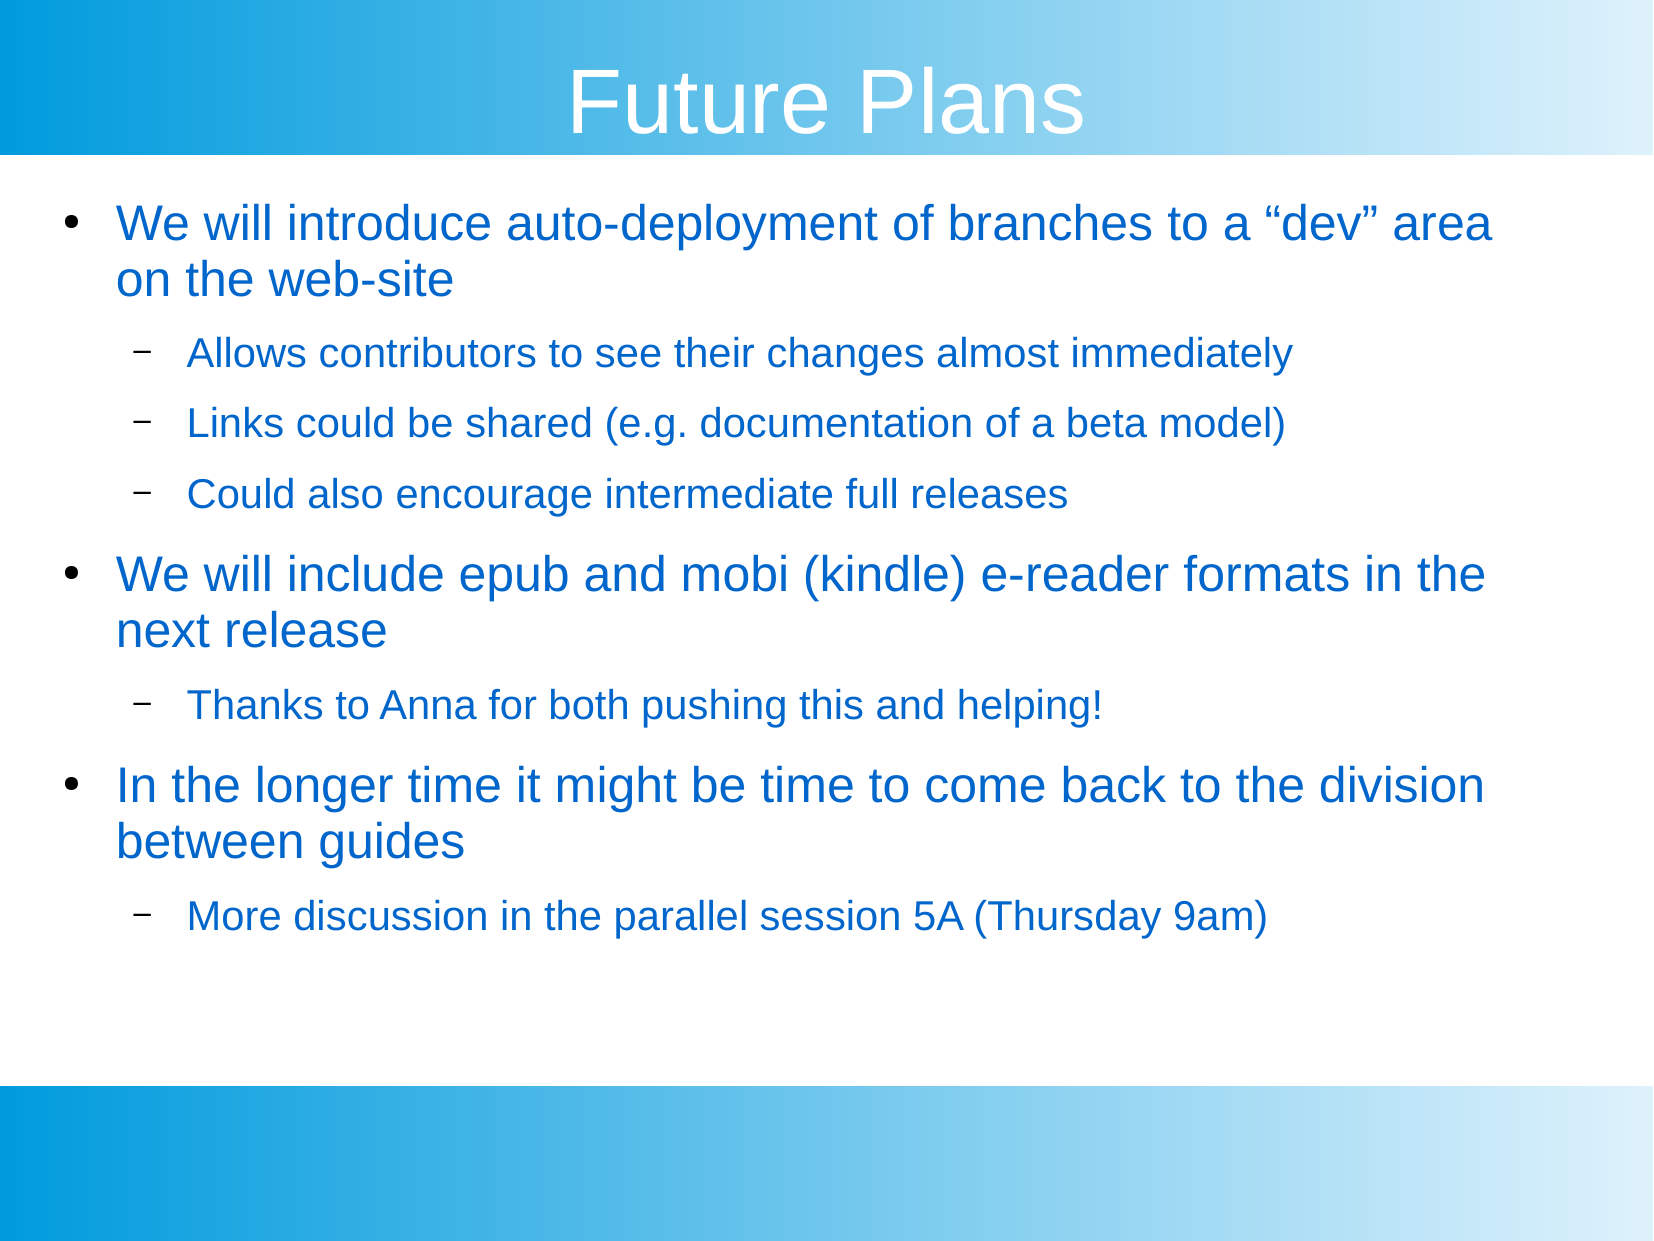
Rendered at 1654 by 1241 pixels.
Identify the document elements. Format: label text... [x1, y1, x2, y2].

title Future Plans [82, 49, 1571, 155]
list We will introduce auto-deployment of branches to a “dev” area on the web-site Allows contributors to see their changes almost immediately Links could be shared (e.g. documentation of a beta model) Could also encourage intermediate full releases We will include epub and mobi (kindle) e-reader formats in the next release Thanks to Anna for both pushing this and helping! In the longer time it might be time to come back to the division between guides More discussion in the parallel session 5A (Thursday 9am) [45, 195, 1534, 915]
